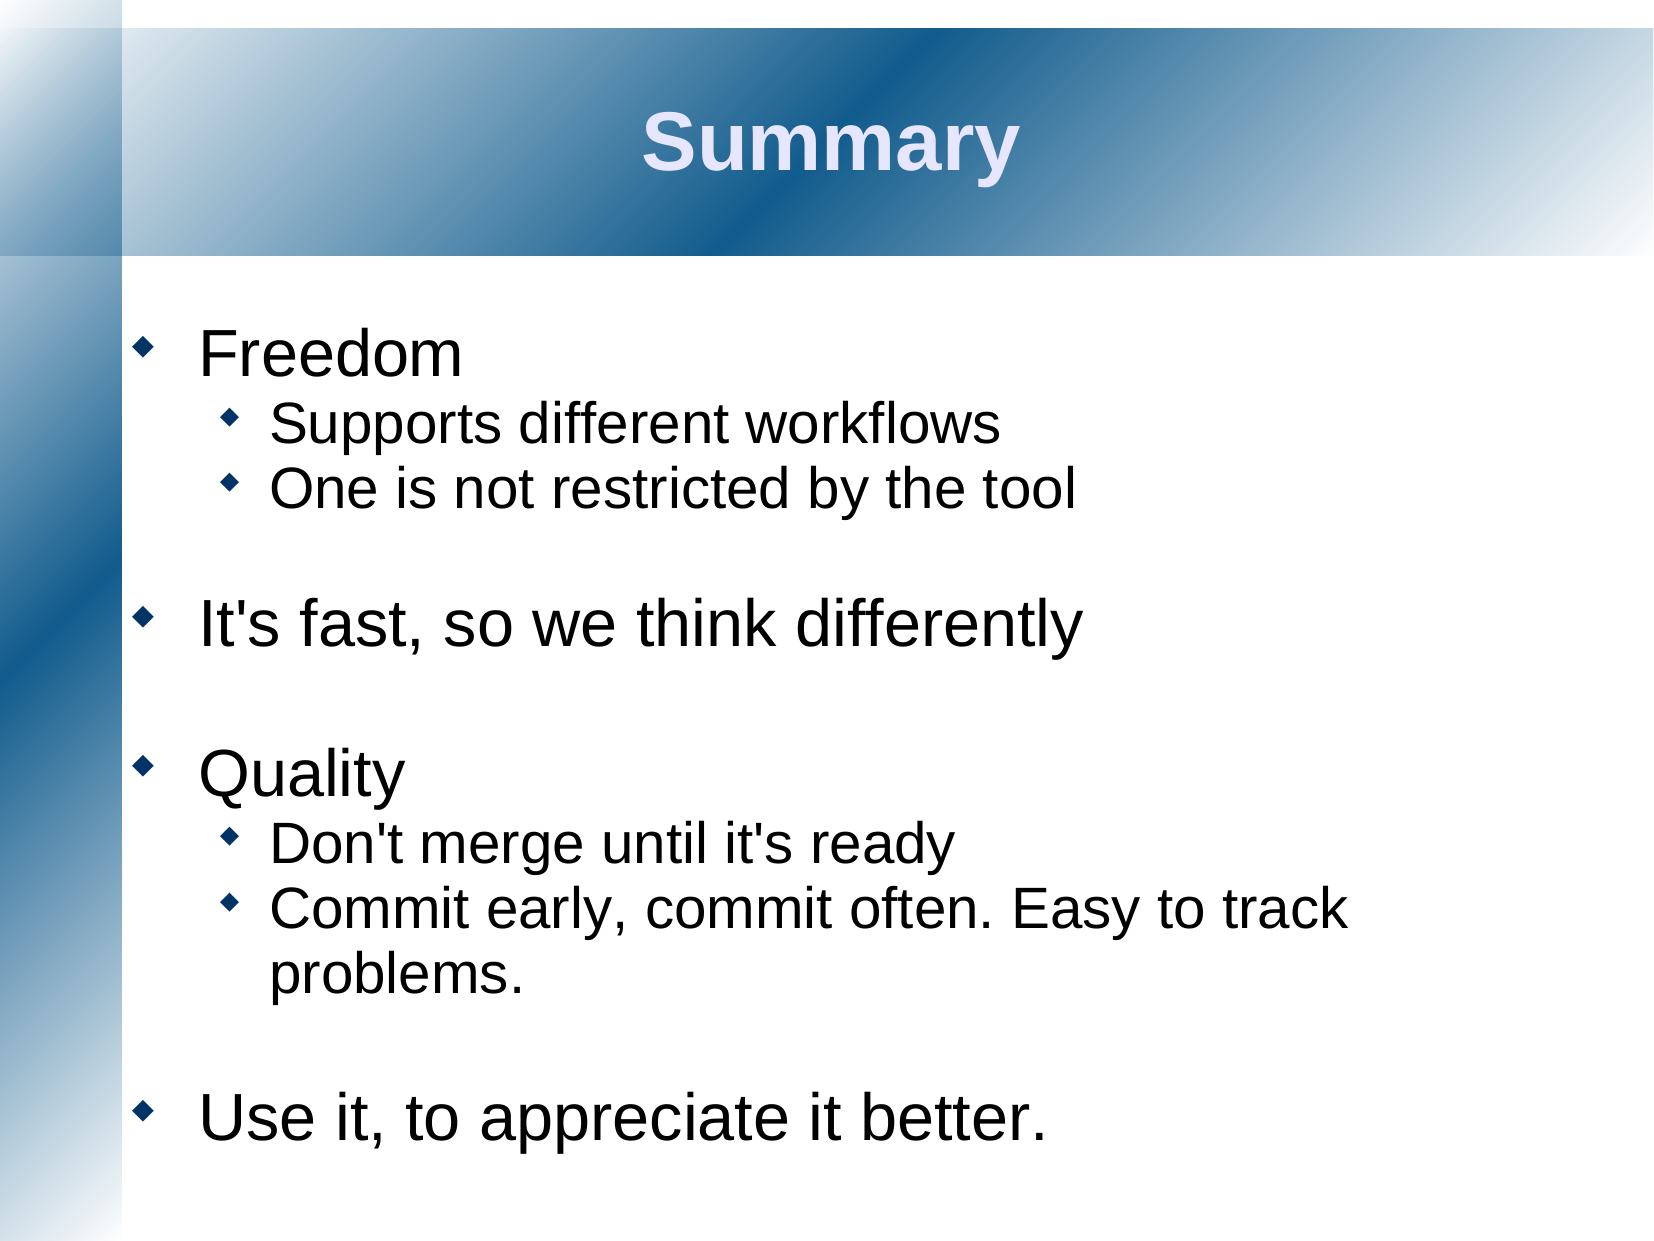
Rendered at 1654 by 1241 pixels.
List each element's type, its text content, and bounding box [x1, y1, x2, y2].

list Freedom Supports different workflows One is not restricted by the tool It's fast, so we think differently Quality Don't merge until it's ready Commit early, commit often. Easy to track problems. Use it, to appreciate it better. [127, 316, 1603, 1174]
title Summary [125, 37, 1538, 246]
